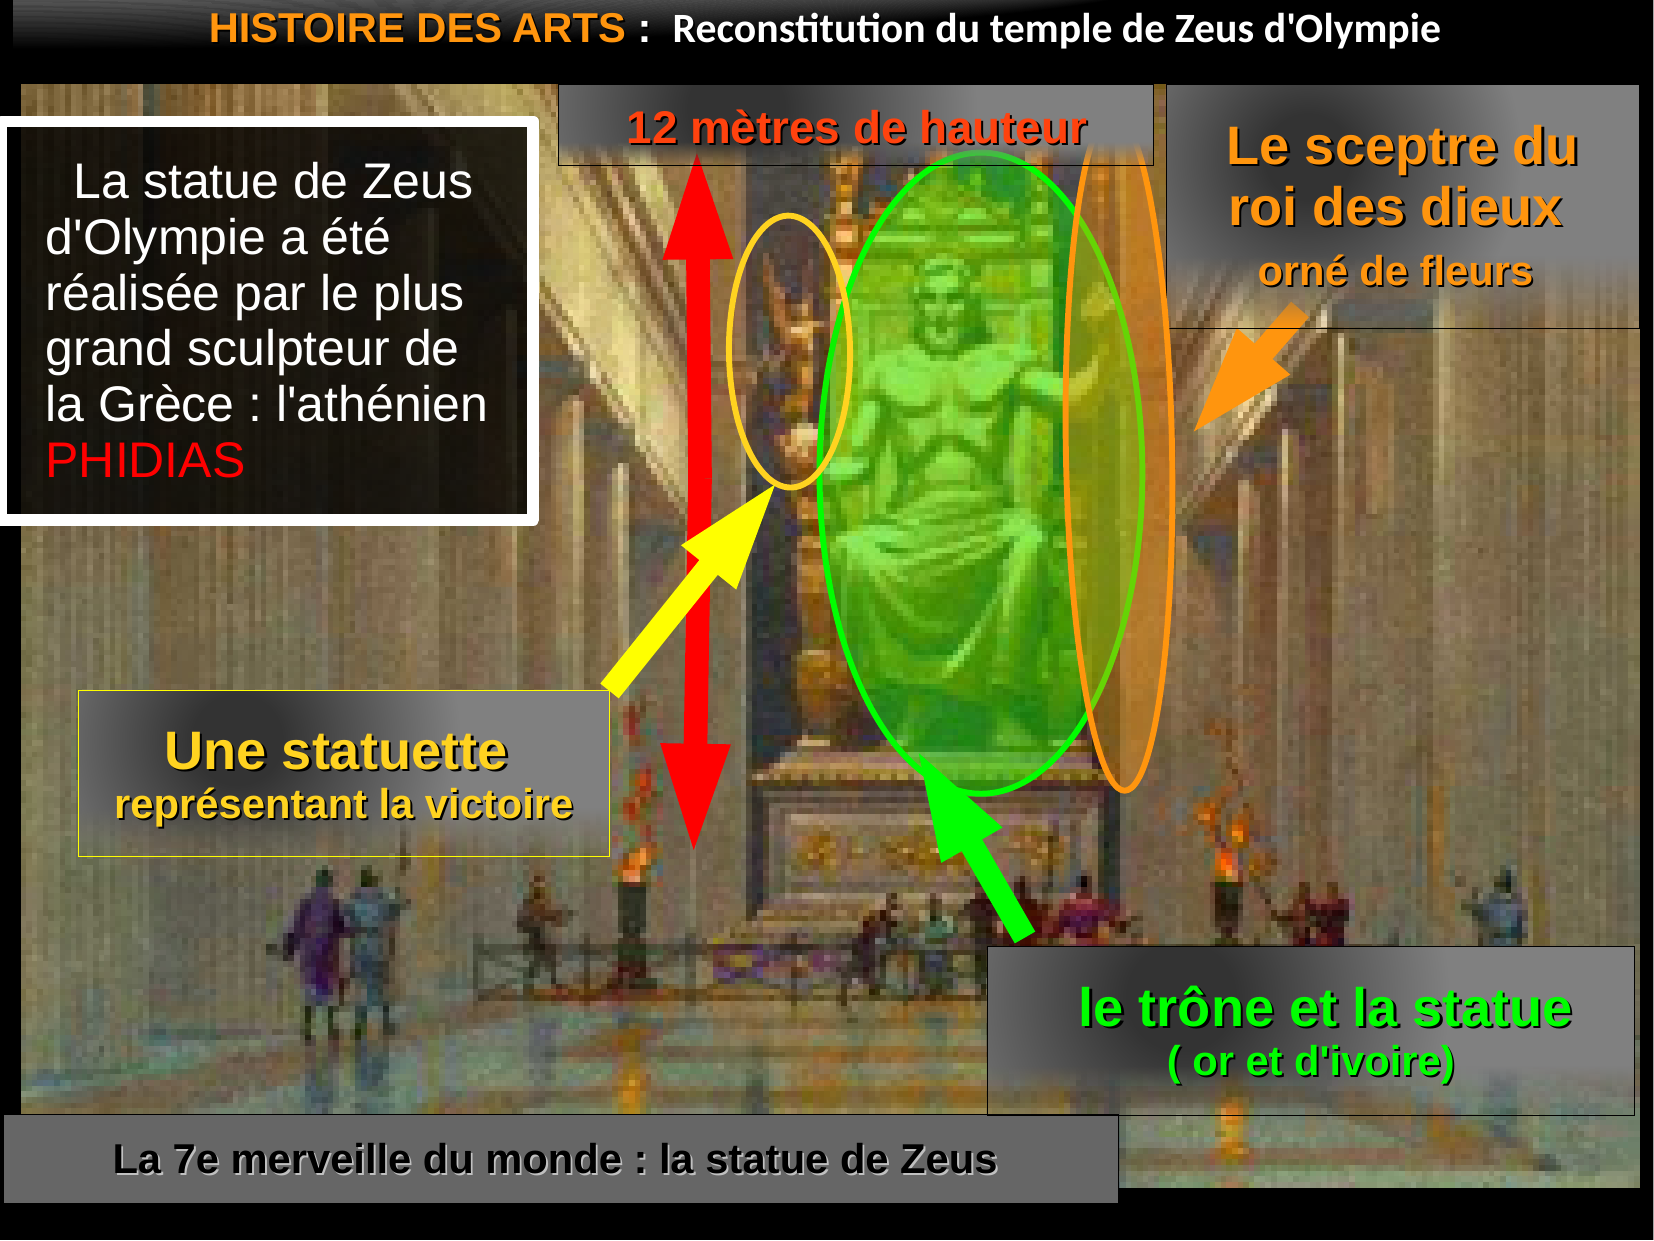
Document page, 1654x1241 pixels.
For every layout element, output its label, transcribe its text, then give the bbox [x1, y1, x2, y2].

text_box Une statuette représentant la victoire [78, 690, 610, 857]
text_box le trône et la statue ( or et d'ivoire) [987, 946, 1635, 1116]
picture [21, 84, 1640, 1188]
picture [1144, 84, 1166, 311]
text_box HISTOIRE DES ARTS : Reconstitution du temple de Zeus d'Olympie [12, 0, 1649, 81]
picture [1029, 166, 1085, 214]
text_box 12 mètres de hauteur [558, 84, 1154, 166]
text_box Le sceptre du roi des dieux orné de fleurs [1166, 84, 1640, 329]
text_box La statue de Zeus d'Olympie a été réalisée par le plus grand sculpteur de la Grèce : l'athénien PHIDIAS [1, 121, 534, 520]
text_box La 7e merveille du monde : la statue de Zeus [3, 1114, 1119, 1204]
text_box [728, 166, 1173, 794]
